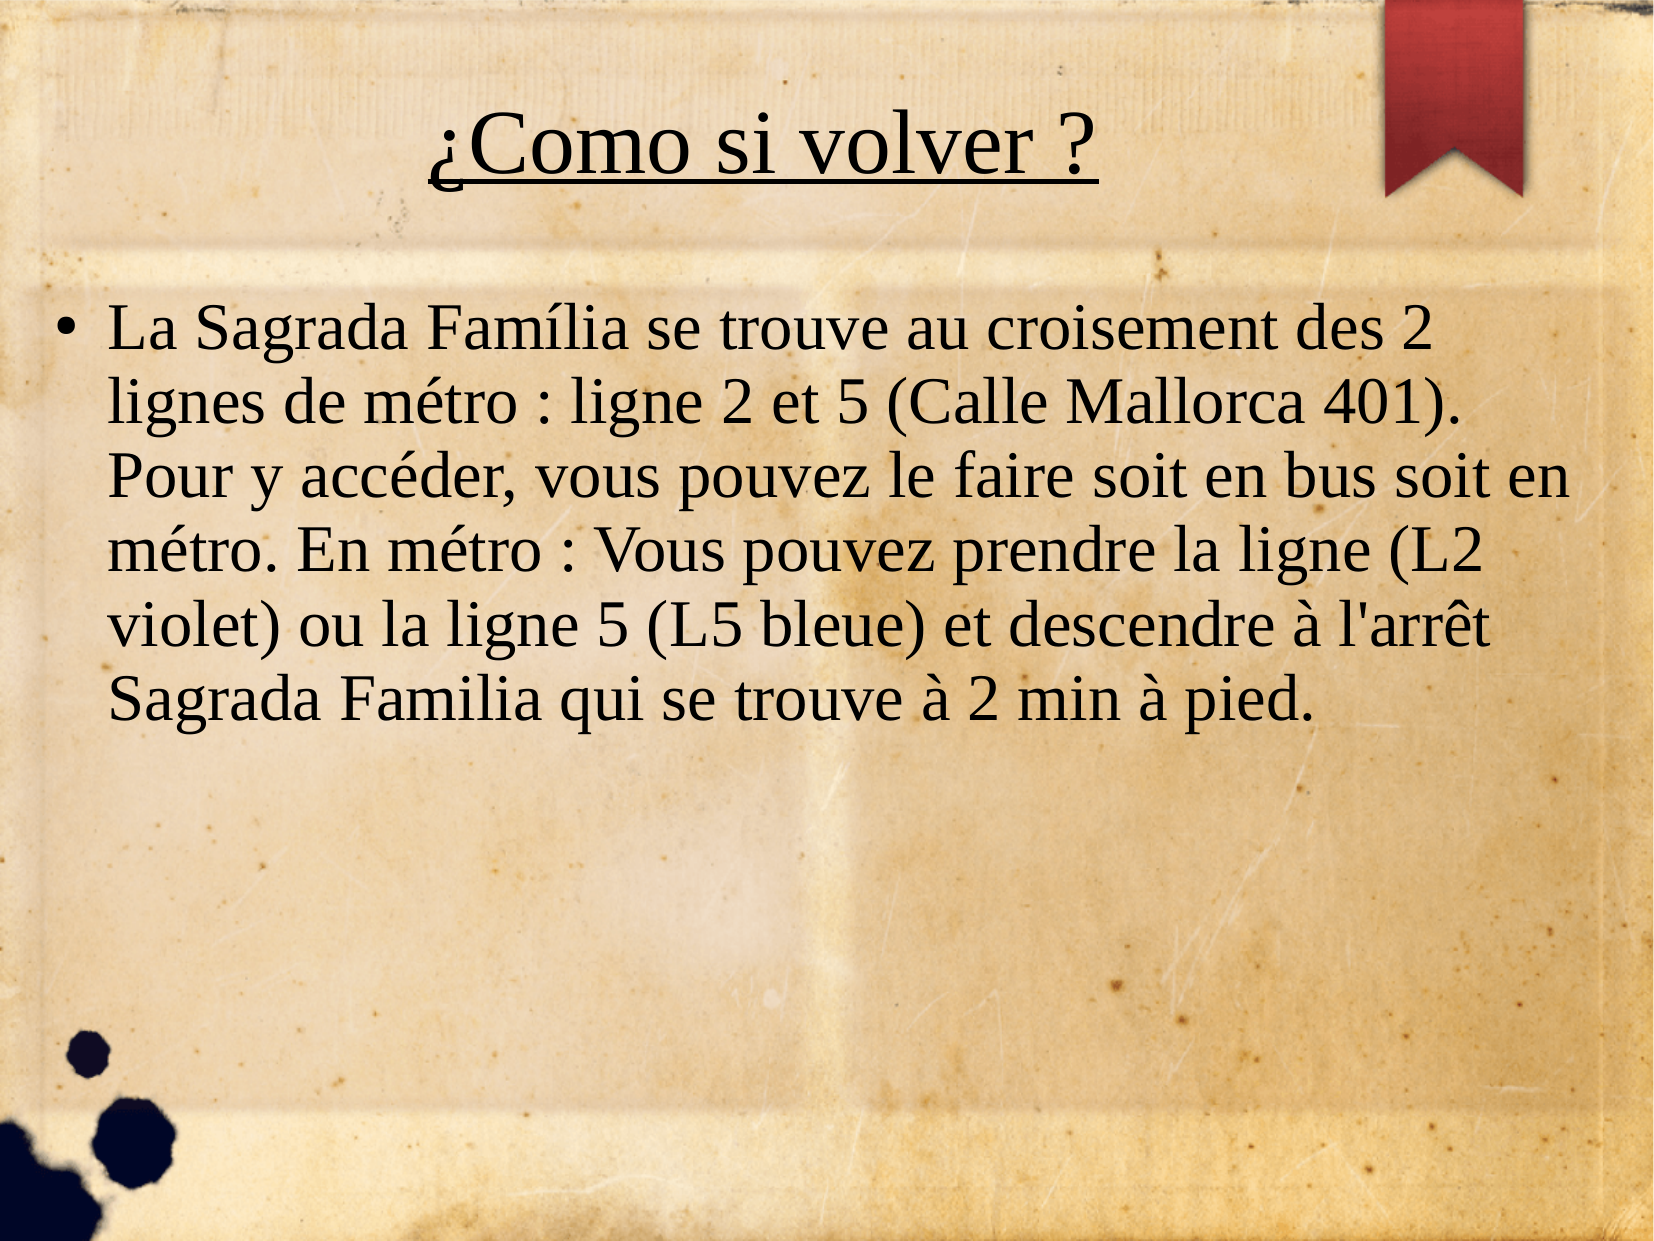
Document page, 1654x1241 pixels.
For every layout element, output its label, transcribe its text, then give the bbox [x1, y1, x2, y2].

picture [0, 0, 1654, 1241]
list La Sagrada Família se trouve au croisement des 2 lignes de métro : ligne 2 et 5 (Calle Mallorca 401). Pour y accéder, vous pouvez le faire soit en bus soit en métro. En métro : Vous pouvez prendre la ligne (L2 violet) ou la ligne 5 (L5 bleue) et descendre à l'arrêt Sagrada Familia qui se trouve à 2 min à pied. [36, 290, 1597, 1034]
title ¿Como si volver ? [82, 49, 1347, 237]
